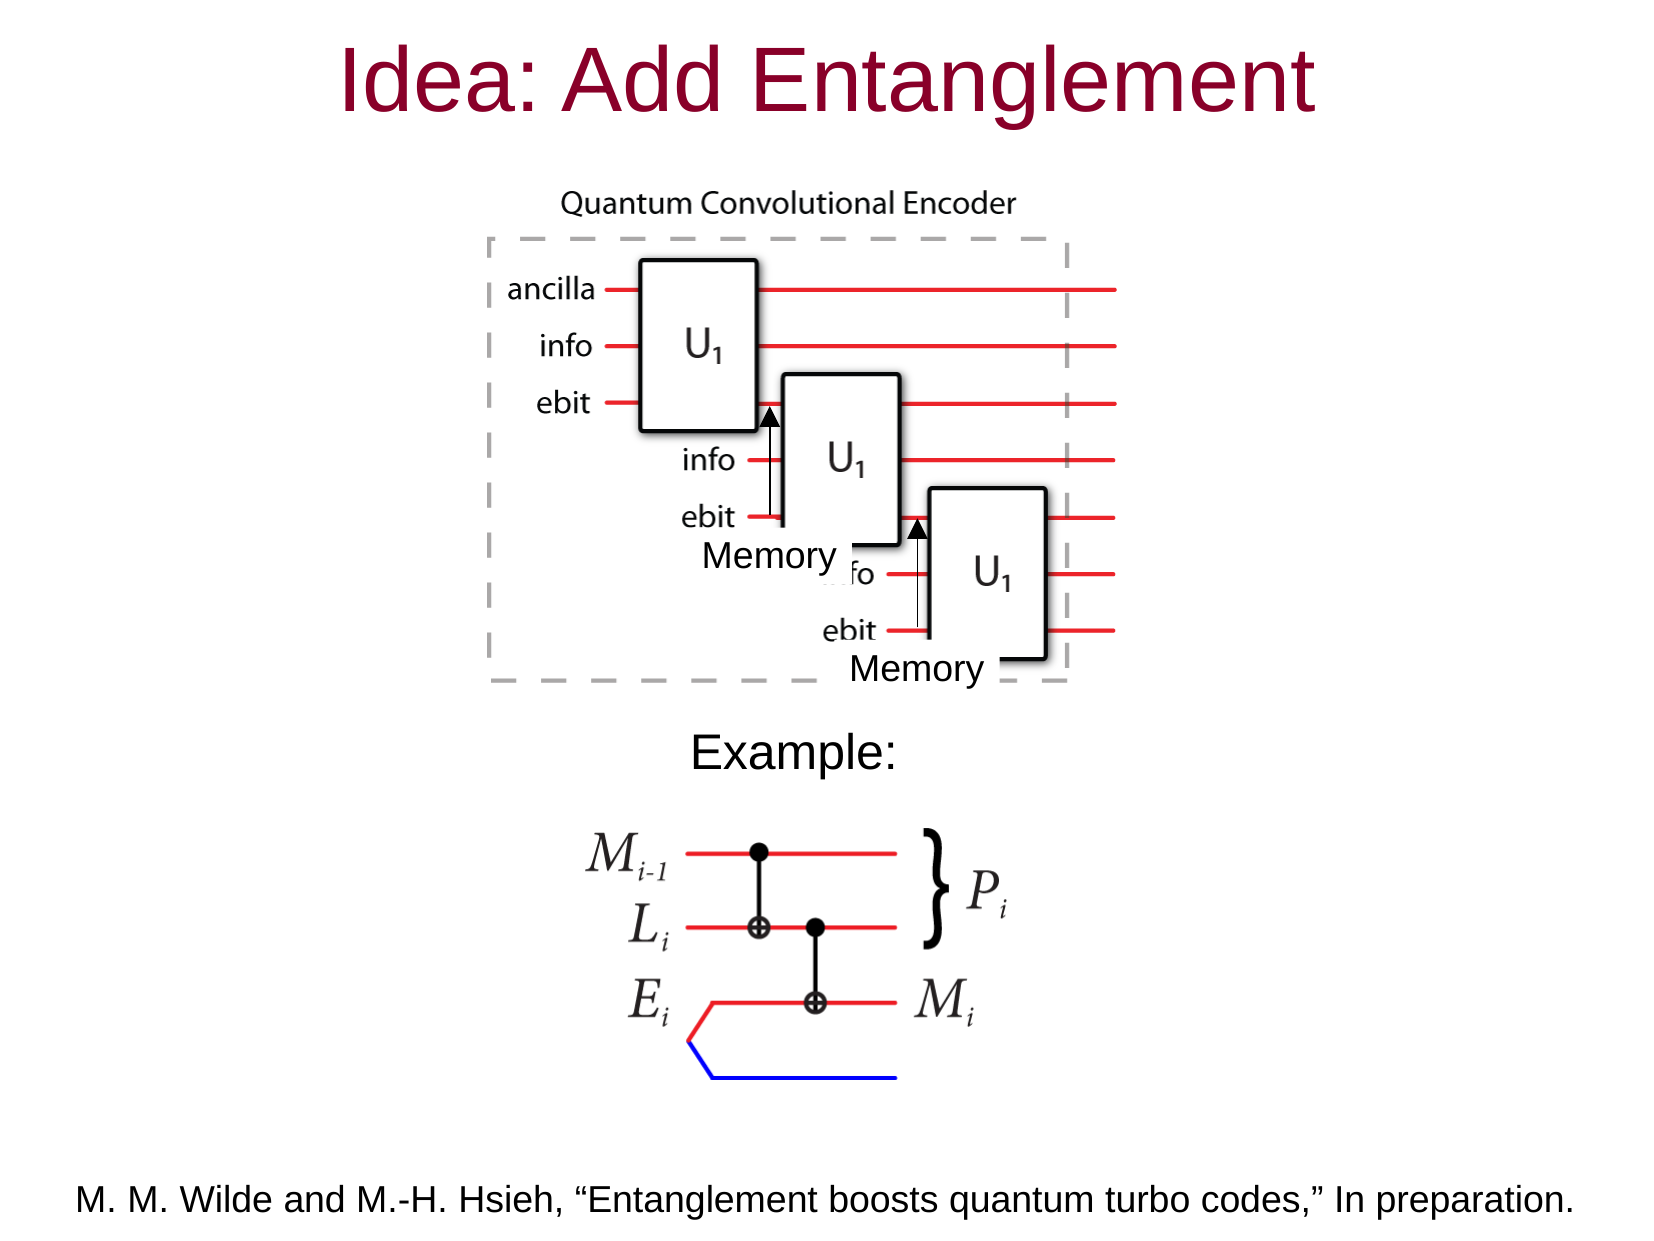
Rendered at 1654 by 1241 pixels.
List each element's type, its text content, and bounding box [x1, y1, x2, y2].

picture [585, 805, 1007, 1080]
text_box Example: [675, 716, 913, 788]
title Idea: Add Entanglement [0, 0, 1654, 151]
picture [487, 186, 1117, 683]
text_box M. M. Wilde and M.-H. Hsieh, “Entanglement boosts quantum turbo codes,” In preparation. [60, 1171, 1593, 1229]
text_box Memory [686, 527, 852, 585]
text_box Memory [834, 639, 1000, 697]
